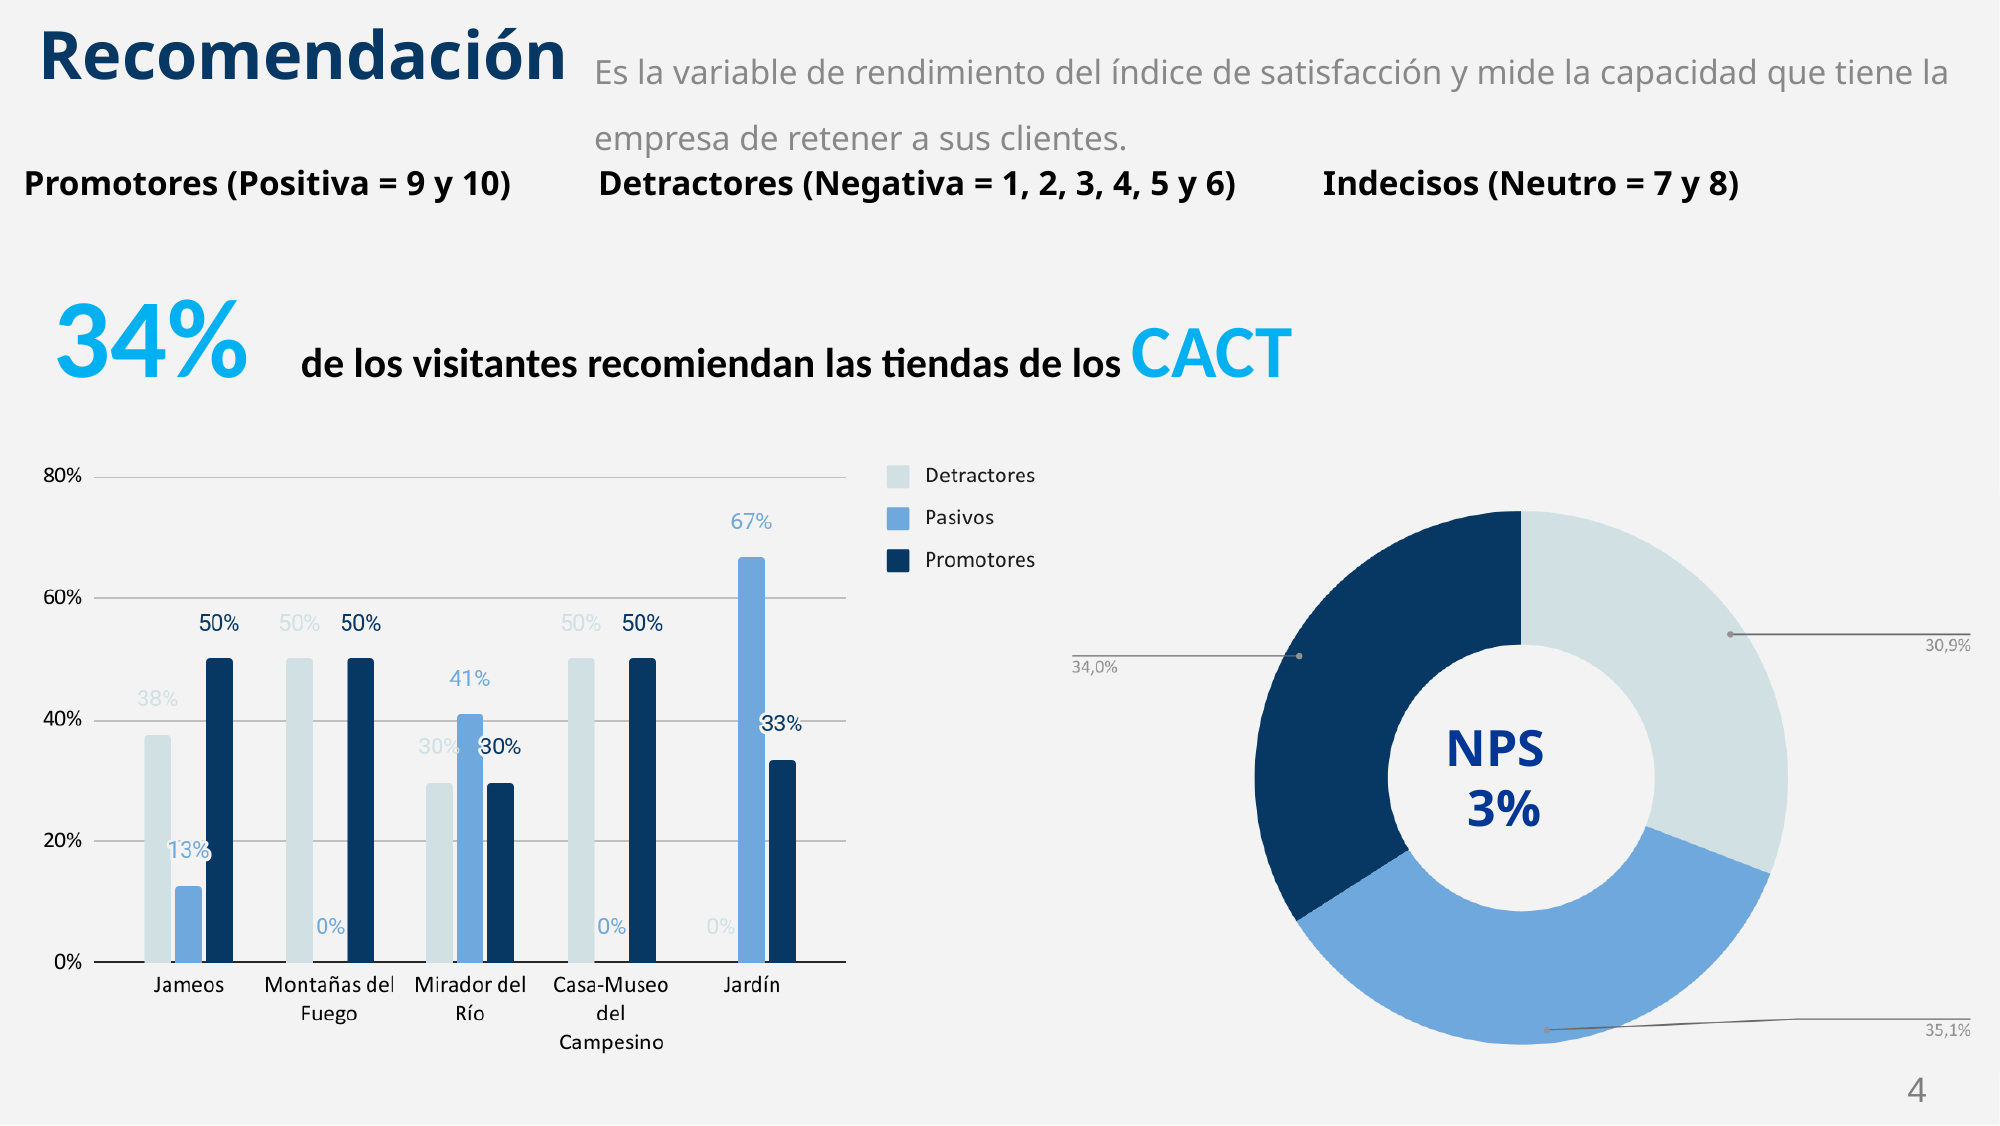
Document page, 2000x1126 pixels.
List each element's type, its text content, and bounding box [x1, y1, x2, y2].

text_box Promotores (Positiva = 9 y 10) Detractores (Negativa = 1, 2, 3, 4, 5 y 6) Indecisos (Neutro = 7 y 8) [23, 128, 531, 235]
text_box Recomendación [38, 0, 531, 106]
text_box Es la variable de rendimiento del índice de satisfacción y mide la capacidad que tiene la empresa de retener a sus clientes. [531, 0, 2000, 277]
picture [10, 432, 2000, 1087]
slide_number <number> [1478, 1058, 1945, 1119]
text_box 34% de los visitantes recomiendan las tiendas de los CACT [38, 257, 1375, 410]
text_box NPS 3% [1445, 716, 1563, 837]
